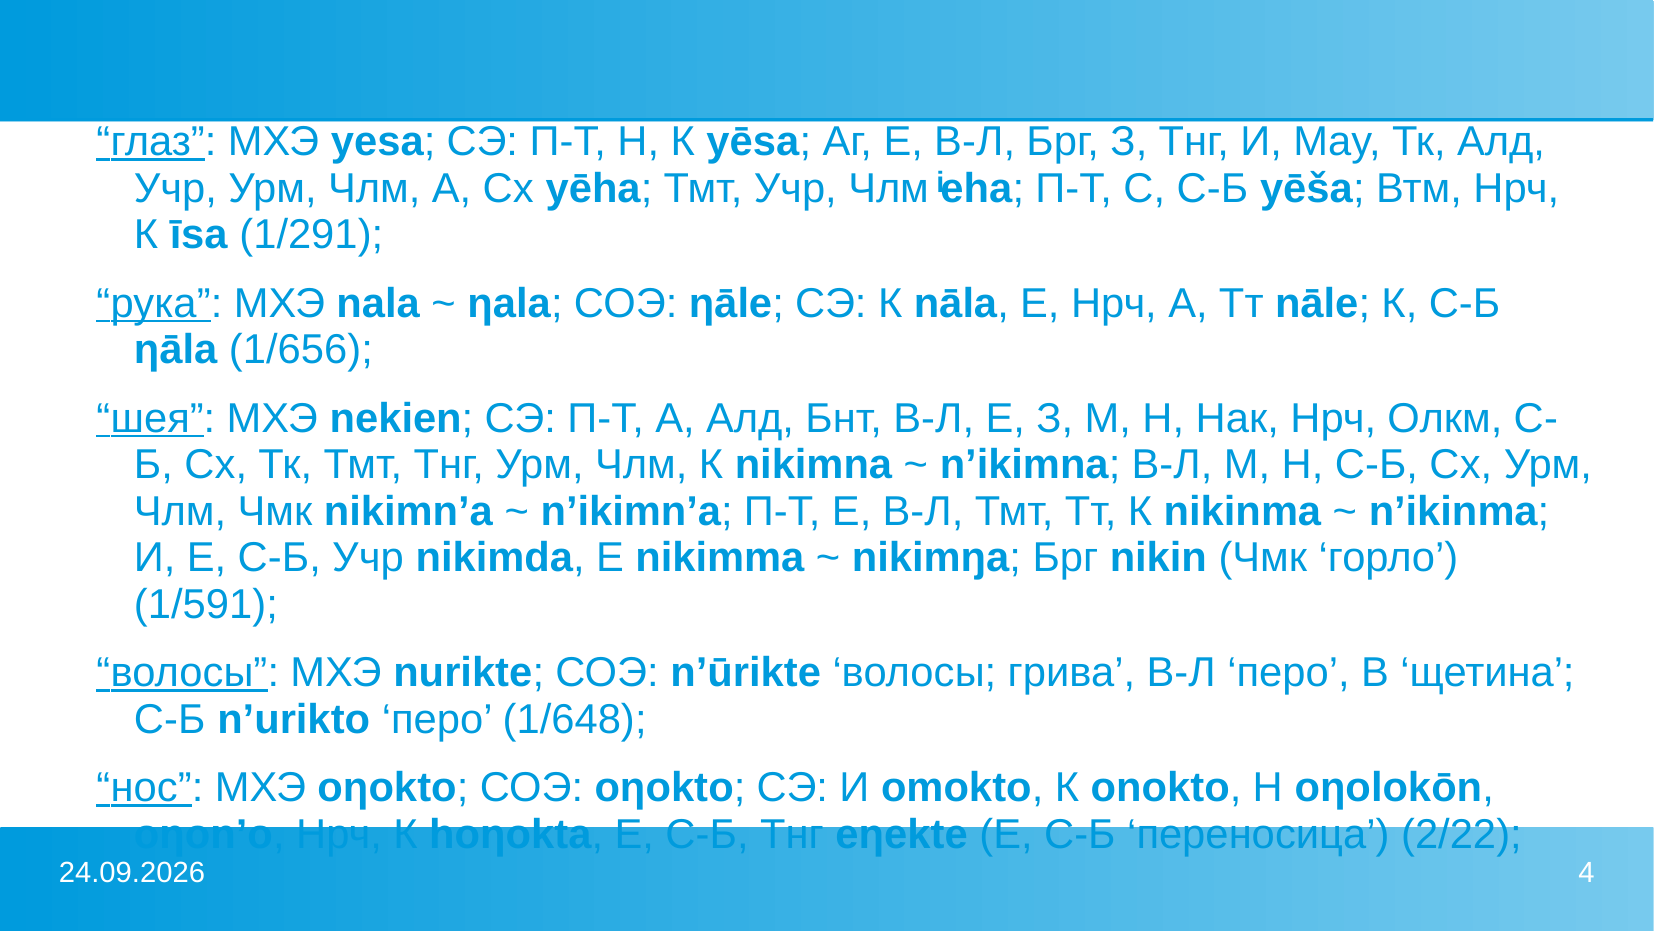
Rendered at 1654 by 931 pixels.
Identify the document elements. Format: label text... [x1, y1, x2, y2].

list “глаз”: МХЭ yesa; СЭ: П-Т, Н, К yēsa; Аг, Е, В-Л, Брг, З, Тнг, И, May, Тк, Алд, Учр, Урм, Члм, А, Сх yēha; Тмт, Учр, Члм ͥeha; П-Т, С, С-Б yēša; Втм, Нрч, К īsa (1/291); “рука”: МХЭ nala ~ ƞala; СОЭ: ƞāle; СЭ: К nāla, Е, Нрч, А, Тт nāle; К, С-Б ƞāla (1/656); “шея”: МХЭ nekien; СЭ: П-Т, А, Алд, Бнт, В-Л, Е, З, М, Н, Нак, Нрч, Олкм, С-Б, Сх, Тк, Тмт, Тнг, Урм, Члм, К nikimna ~ n’ikimna; В-Л, М, Н, С-Б, Сх, Урм, Члм, Чмк nikimn’a ~ n’ikimn’a; П-Т, Е, В-Л, Тмт, Тт, К nikinma ~ n’ikinma; И, Е, С-Б, Учр nikimda, Е nikimma ~ nikimŋa; Брг nikin (Чмк ‘горло’) (1/591); “волосы”: МХЭ nurikte; СОЭ: n’ūrikte ‘волосы; грива’, В-Л ‘перо’, В ‘щетина’; С-Б n’urikto ‘перо’ (1/648); “нос”: МХЭ oƞokto; СОЭ: oƞokto; СЭ: И omokto, К onokto, Н oƞolokōn, oƞon’o, Нрч, К hoƞokta, Е, С-Б, Тнг eƞekte (Е, С-Б ‘переносица’) (2/22); [59, 118, 1595, 709]
